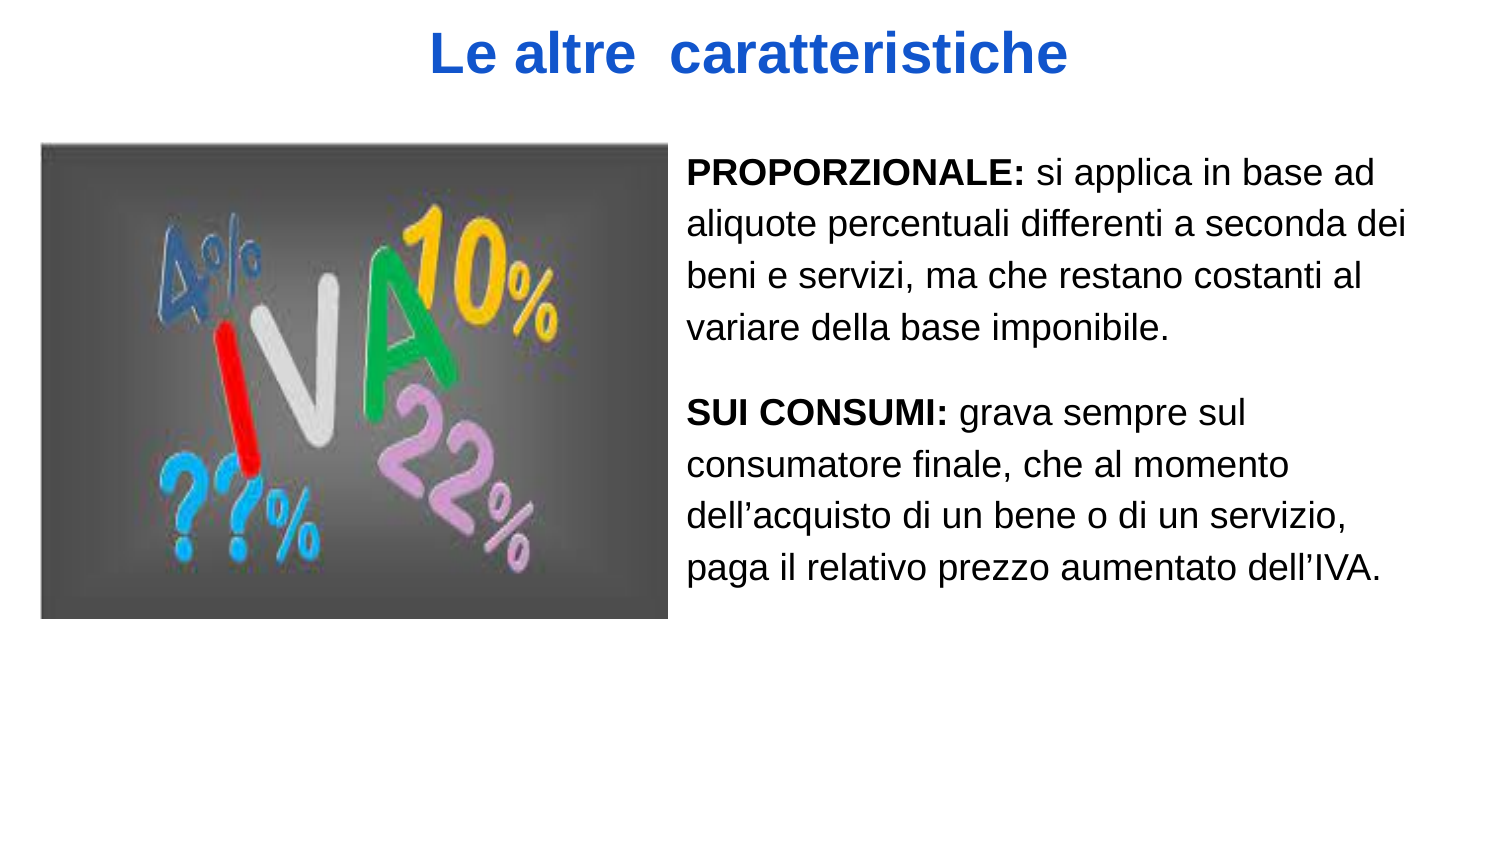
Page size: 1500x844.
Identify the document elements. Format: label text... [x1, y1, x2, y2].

picture [40, 142, 668, 619]
list PROPORZIONALE: si applica in base ad aliquote percentuali differenti a seconda dei beni e servizi, ma che restano costanti al variare della base imponibile. SUI CONSUMI: grava sempre sul consumatore finale, che al momento dell’acquisto di un bene o di un servizio, paga il relativo prezzo aumentato dell’IVA. [51, 101, 1449, 750]
text_box Le altre caratteristiche [0, 0, 1500, 101]
